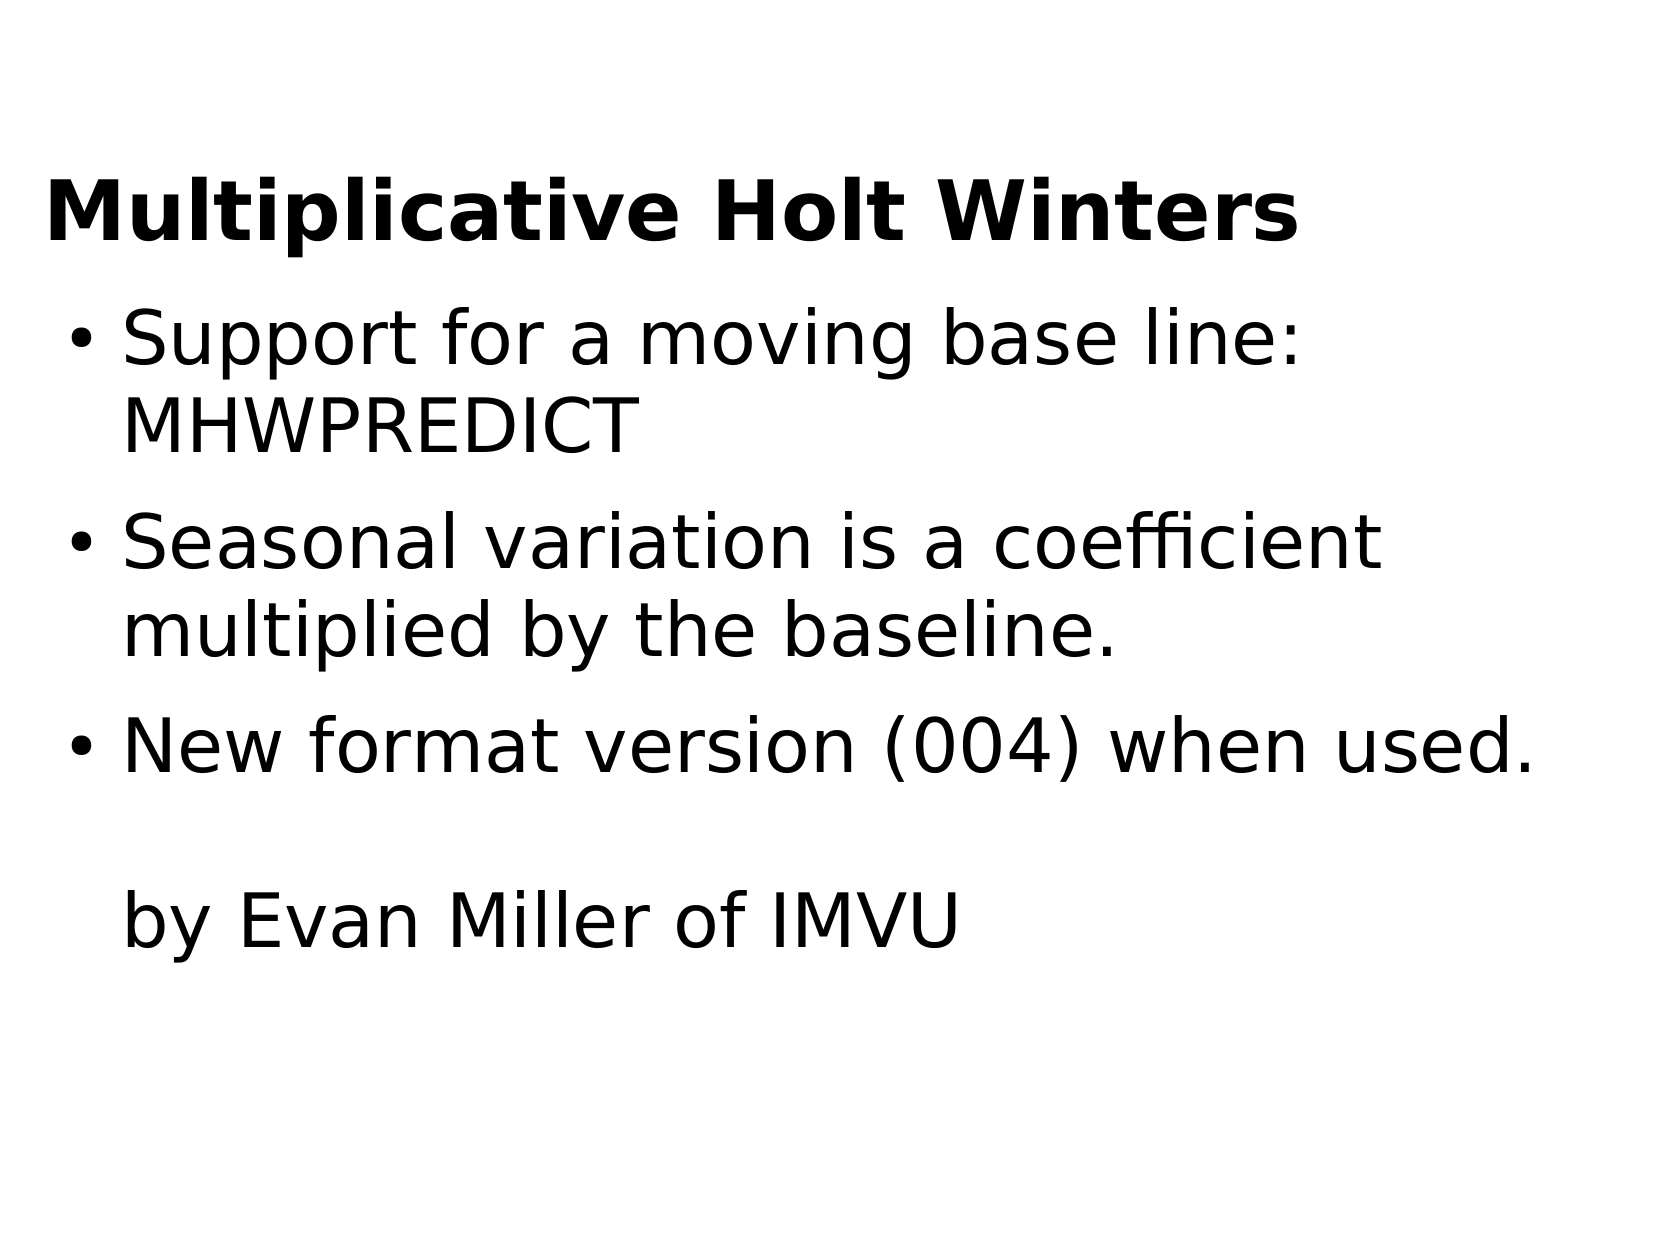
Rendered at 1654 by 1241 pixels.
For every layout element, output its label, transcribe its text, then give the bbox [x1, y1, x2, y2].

list Support for a moving base line: MHWPREDICT Seasonal variation is a coefficient multiplied by the baseline. New format version (004) when used. by Evan Miller of IMVU [50, 295, 1571, 1099]
title Multiplicative Holt Winters [43, 144, 1581, 280]
